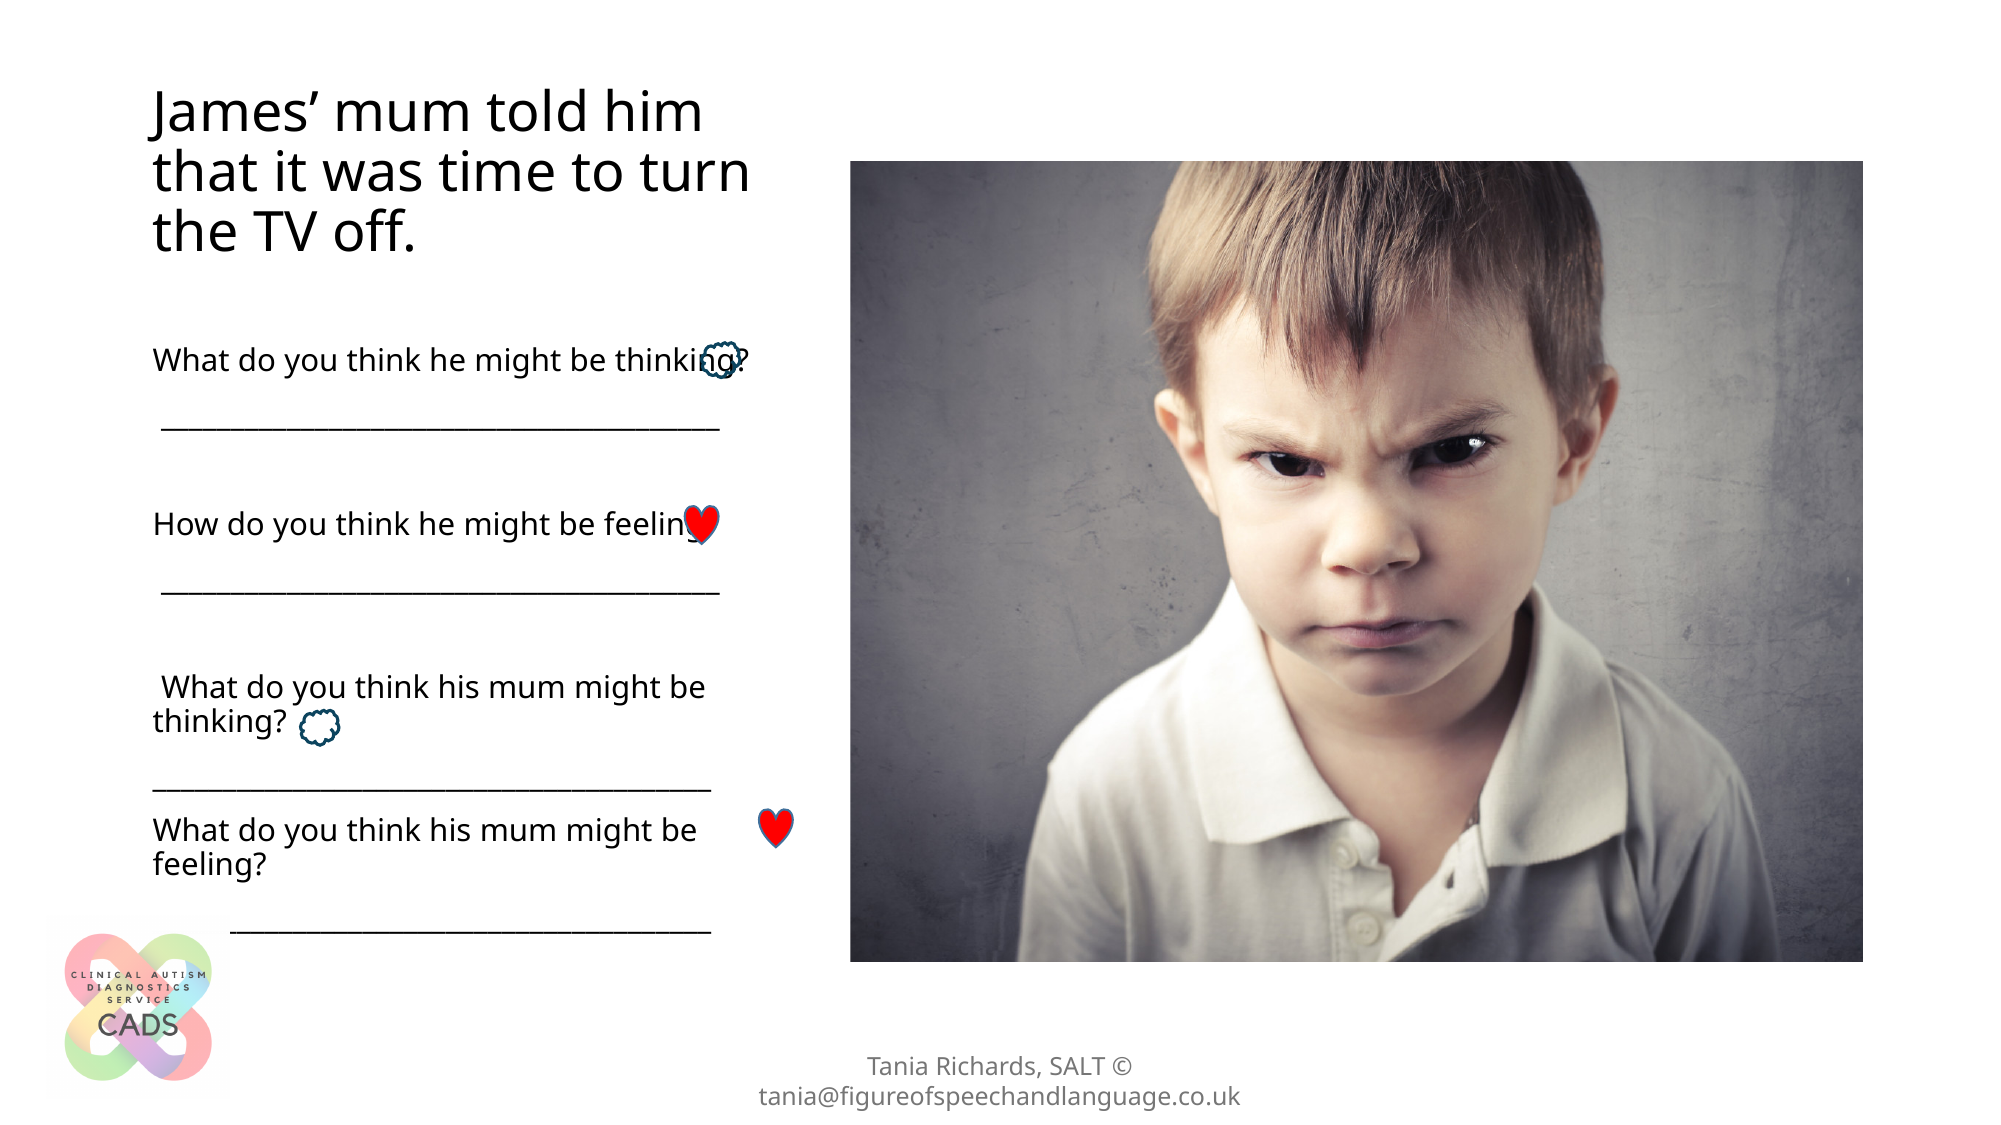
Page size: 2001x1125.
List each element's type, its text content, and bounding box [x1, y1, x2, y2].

picture [46, 915, 230, 1099]
text_box Tania Richards, SALT © tania@figureofspeechandlanguage.co.uk [662, 1042, 1338, 1103]
list What do you think he might be thinking? ________________________________________ How do you think he might be feeling? ________________________________________ What do you think his mum might be thinking? ________________________________________ What do you think his mum might be feeling? ________________________________________ [137, 337, 783, 963]
title James’ mum told him that it was time to turn the TV off. [137, 75, 783, 337]
text_box [758, 809, 793, 848]
text_box [684, 506, 719, 544]
picture [850, 161, 1863, 962]
